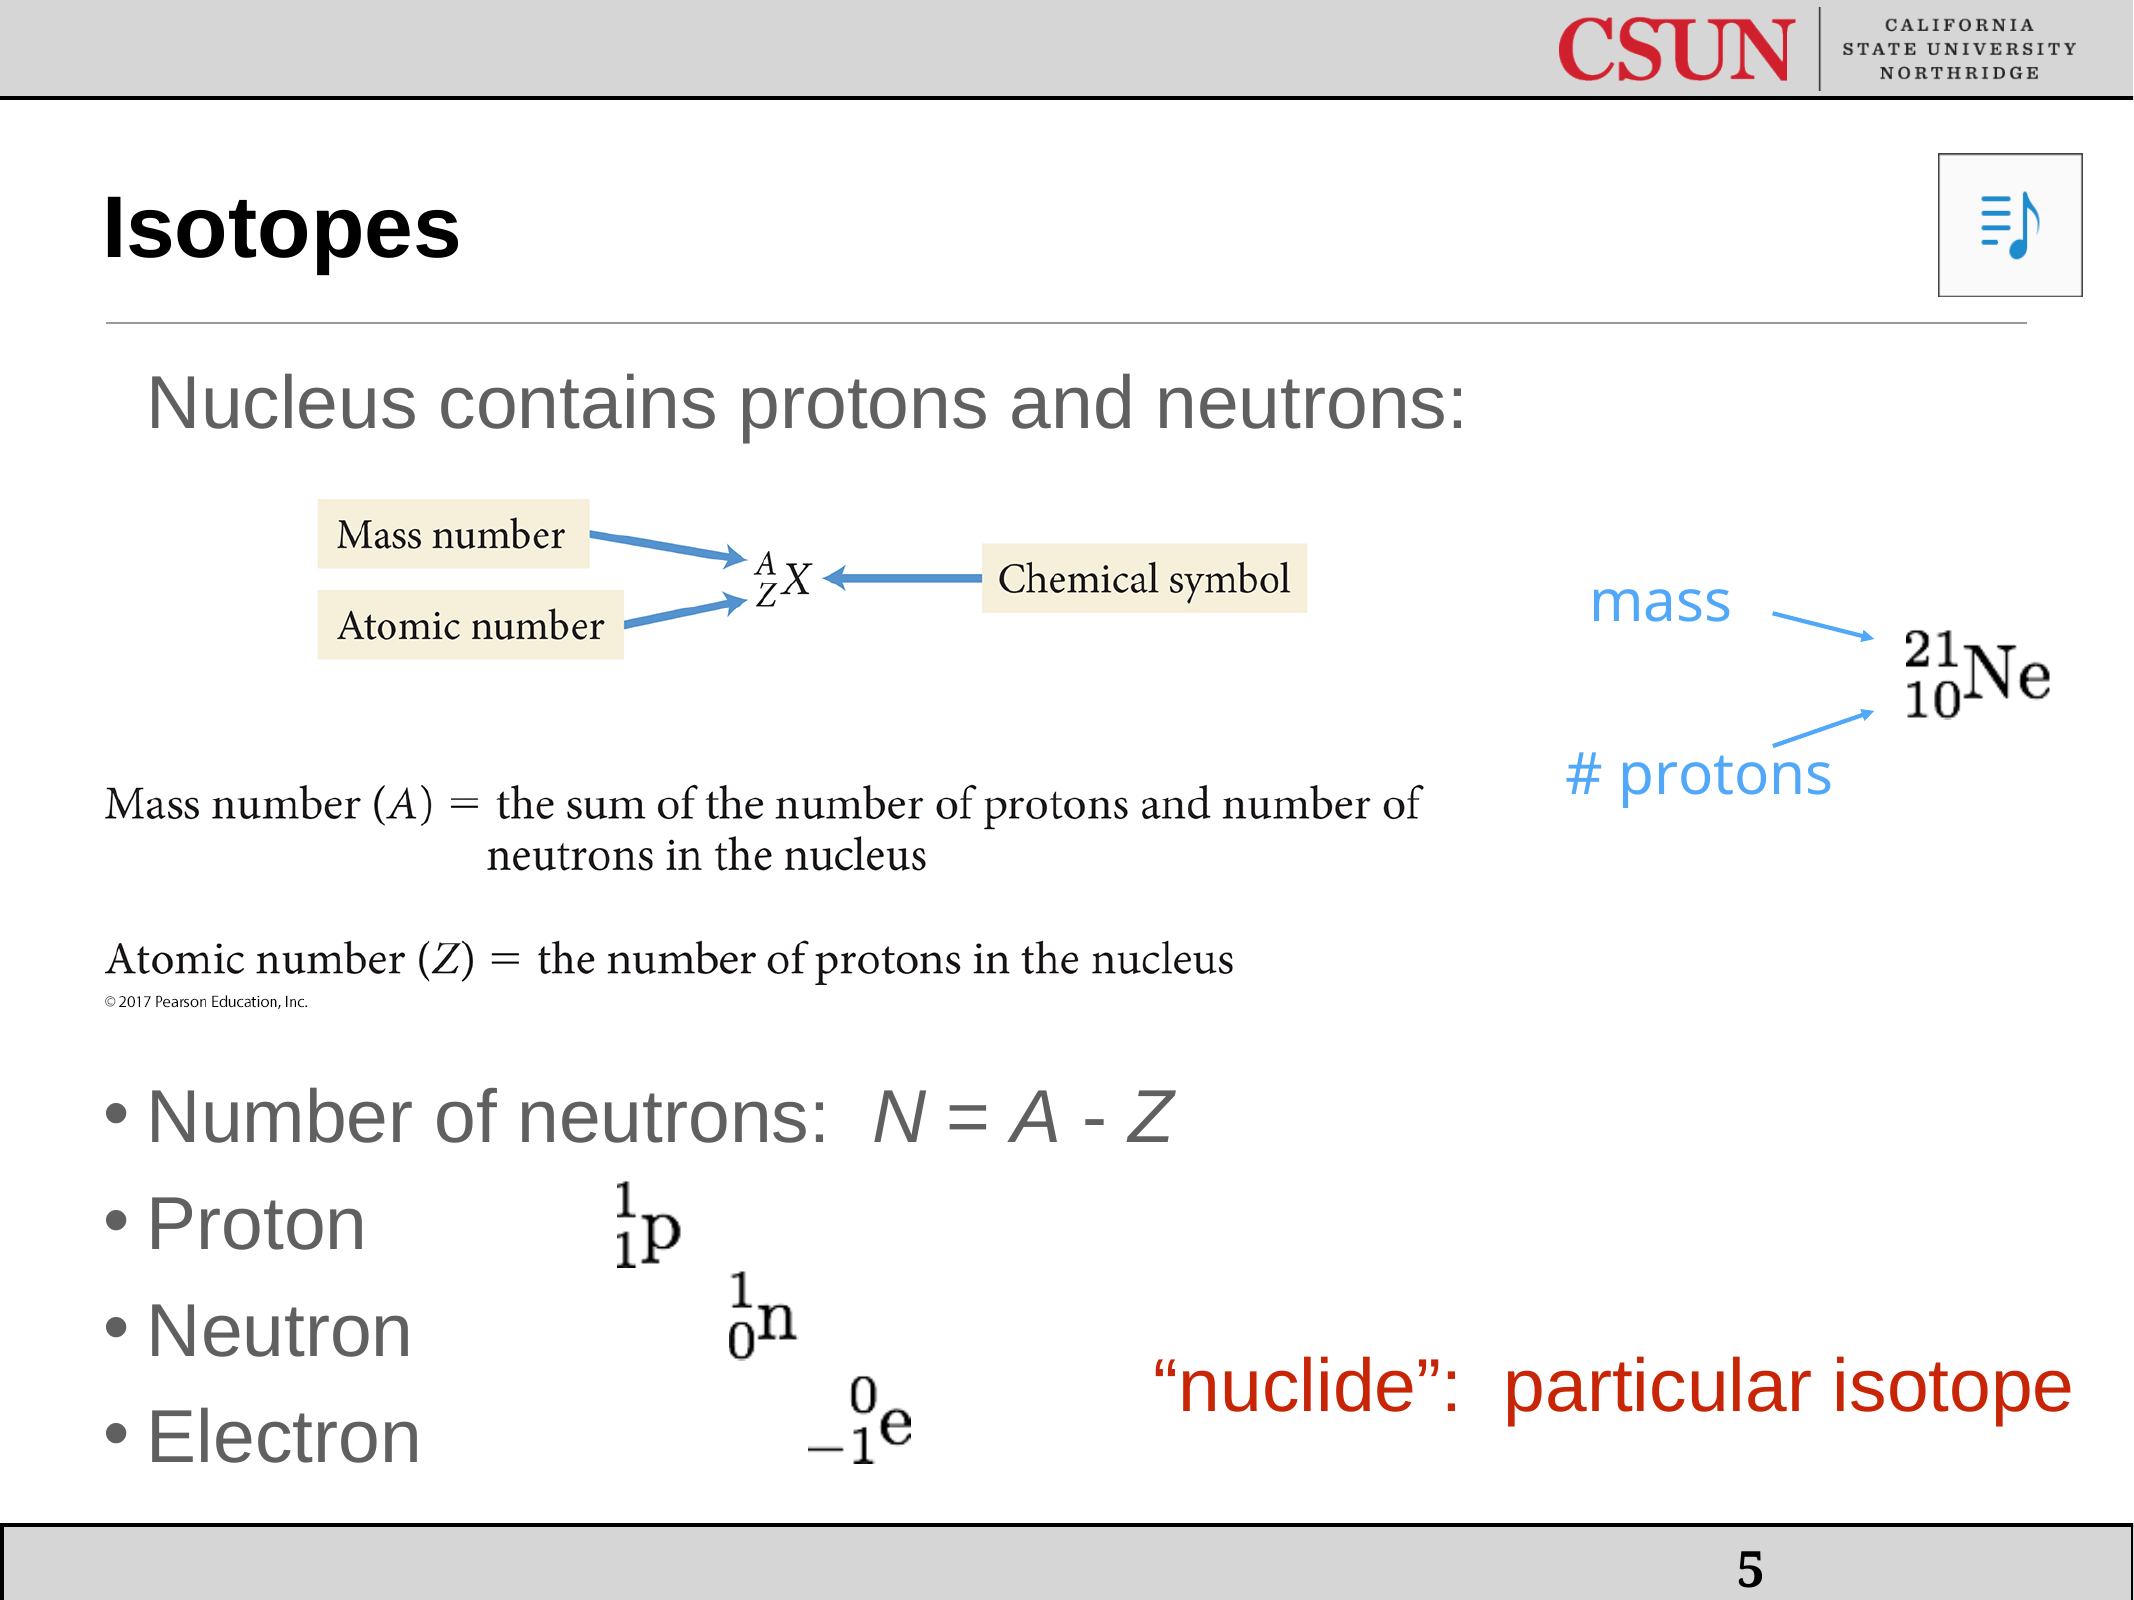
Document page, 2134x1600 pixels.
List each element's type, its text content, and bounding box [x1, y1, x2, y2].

text_box “nuclide”: particular isotope [1120, 1327, 2109, 1435]
picture [1906, 629, 2052, 720]
text_box # protons [1557, 727, 1843, 815]
list Nucleus contains protons and neutrons: [94, 345, 2041, 468]
text_box mass [1581, 554, 1742, 642]
text_box Number of neutrons: N = A - Z Proton Neutron Electron [94, 1059, 1273, 1501]
picture [808, 1375, 911, 1464]
picture [729, 1270, 799, 1361]
title Isotopes [93, 104, 2040, 284]
picture [1559, 7, 2076, 91]
picture [617, 1180, 683, 1268]
picture [94, 488, 1434, 1016]
text_box [1937, 152, 2084, 299]
